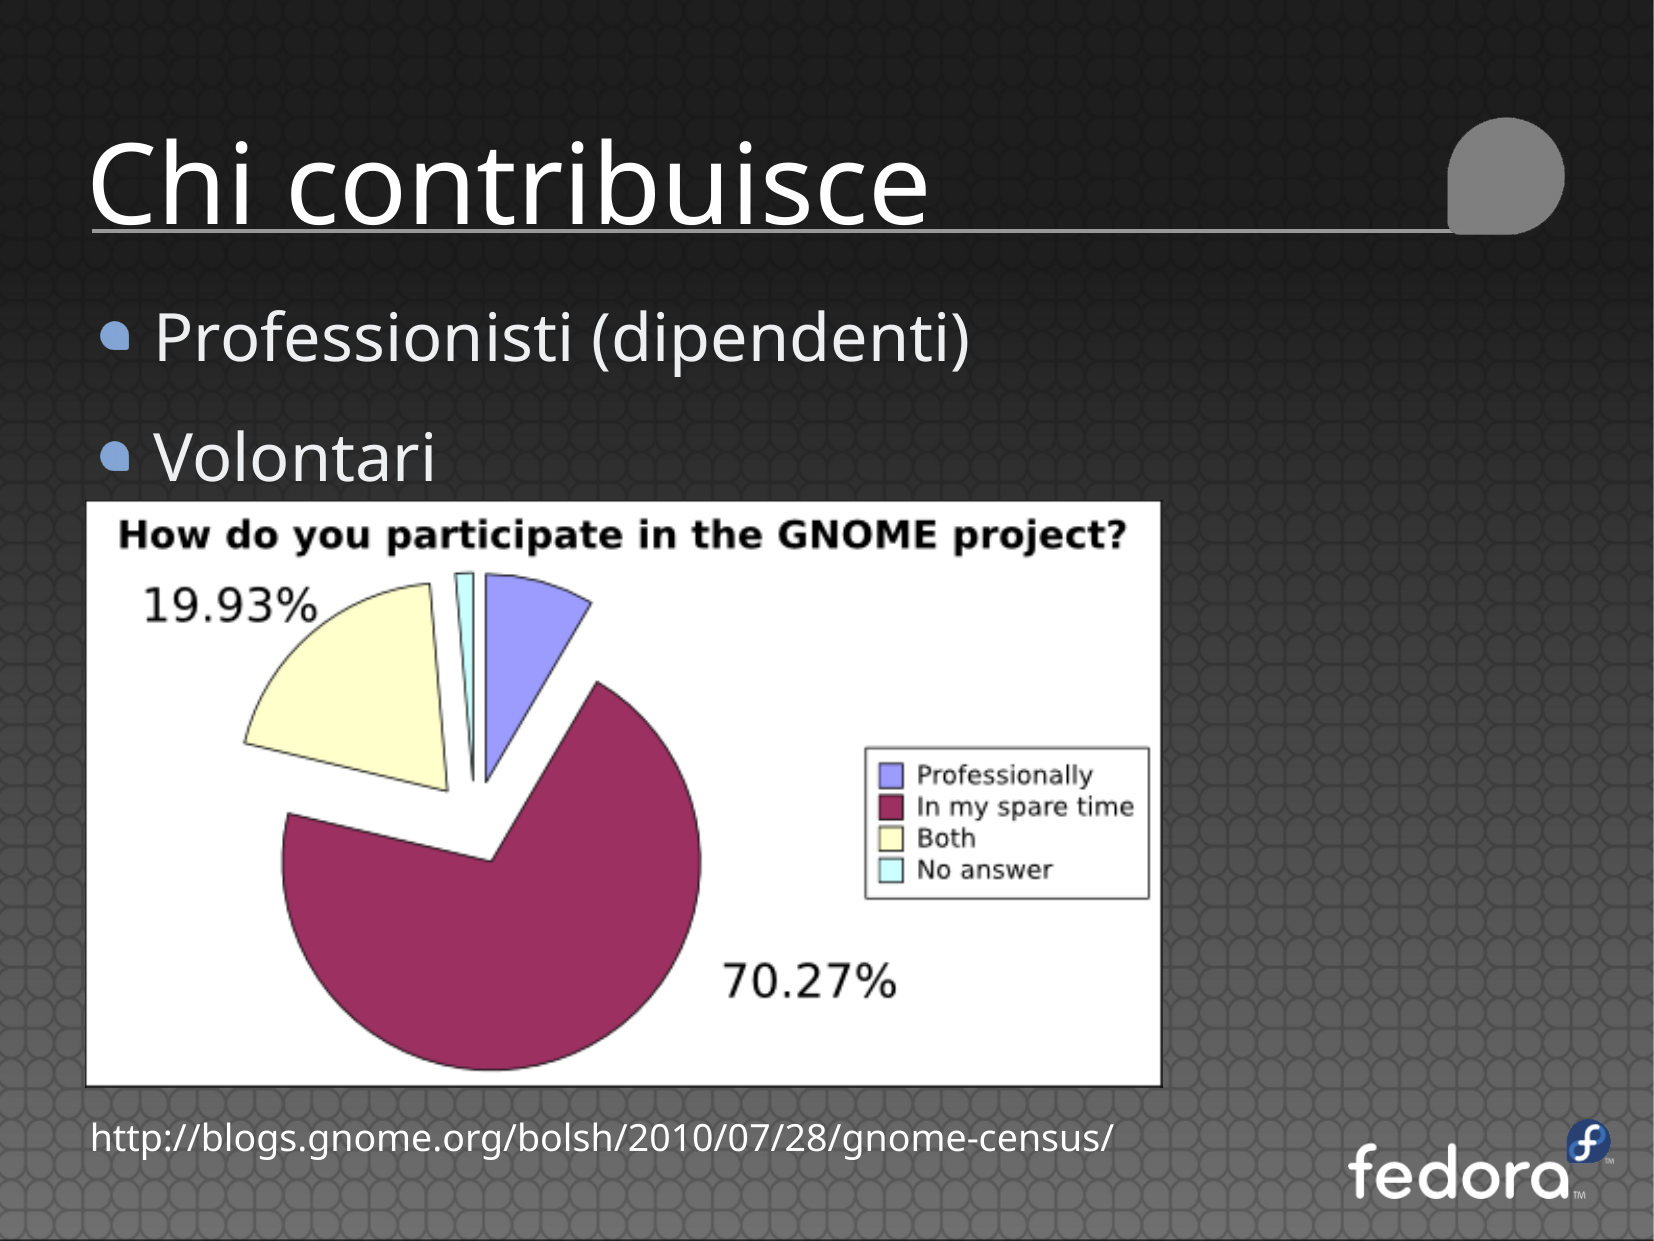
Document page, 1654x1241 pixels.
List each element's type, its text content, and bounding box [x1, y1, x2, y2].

picture [0, 0, 1654, 1241]
title Chi contribuisce [86, 112, 1576, 249]
text_box http://blogs.gnome.org/bolsh/2010/07/28/gnome-census/ [75, 1104, 1238, 1163]
list Professionisti (dipendenti) Volontari [82, 290, 1571, 1109]
